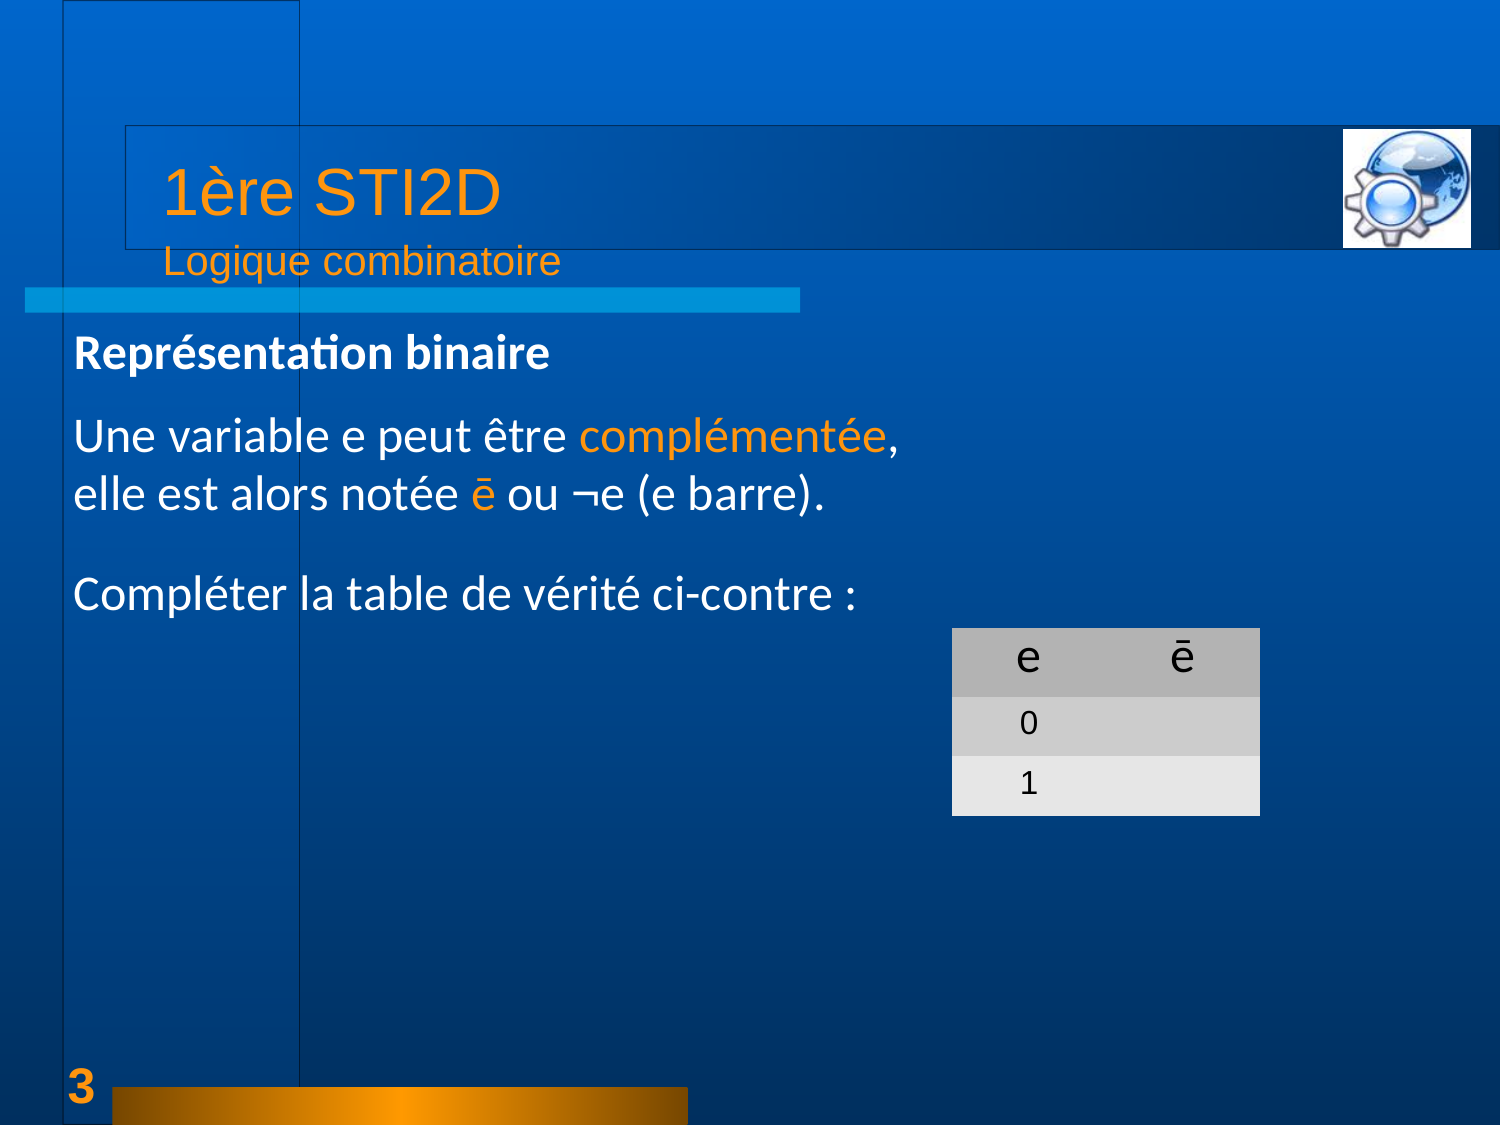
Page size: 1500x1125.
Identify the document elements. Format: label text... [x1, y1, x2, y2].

text_box Représentation binaire Une variable e peut être complémentée, elle est alors notée ē ou ¬e (e barre). Compléter la table de vérité ci-contre : [59, 324, 1388, 739]
table_header ē [1106, 628, 1260, 697]
table_cell 1 [952, 756, 1106, 816]
table_header e [952, 628, 1106, 697]
picture [1343, 129, 1471, 248]
table_cell 0 [952, 697, 1106, 756]
table_cell [1106, 756, 1260, 816]
table_cell [1106, 697, 1260, 756]
